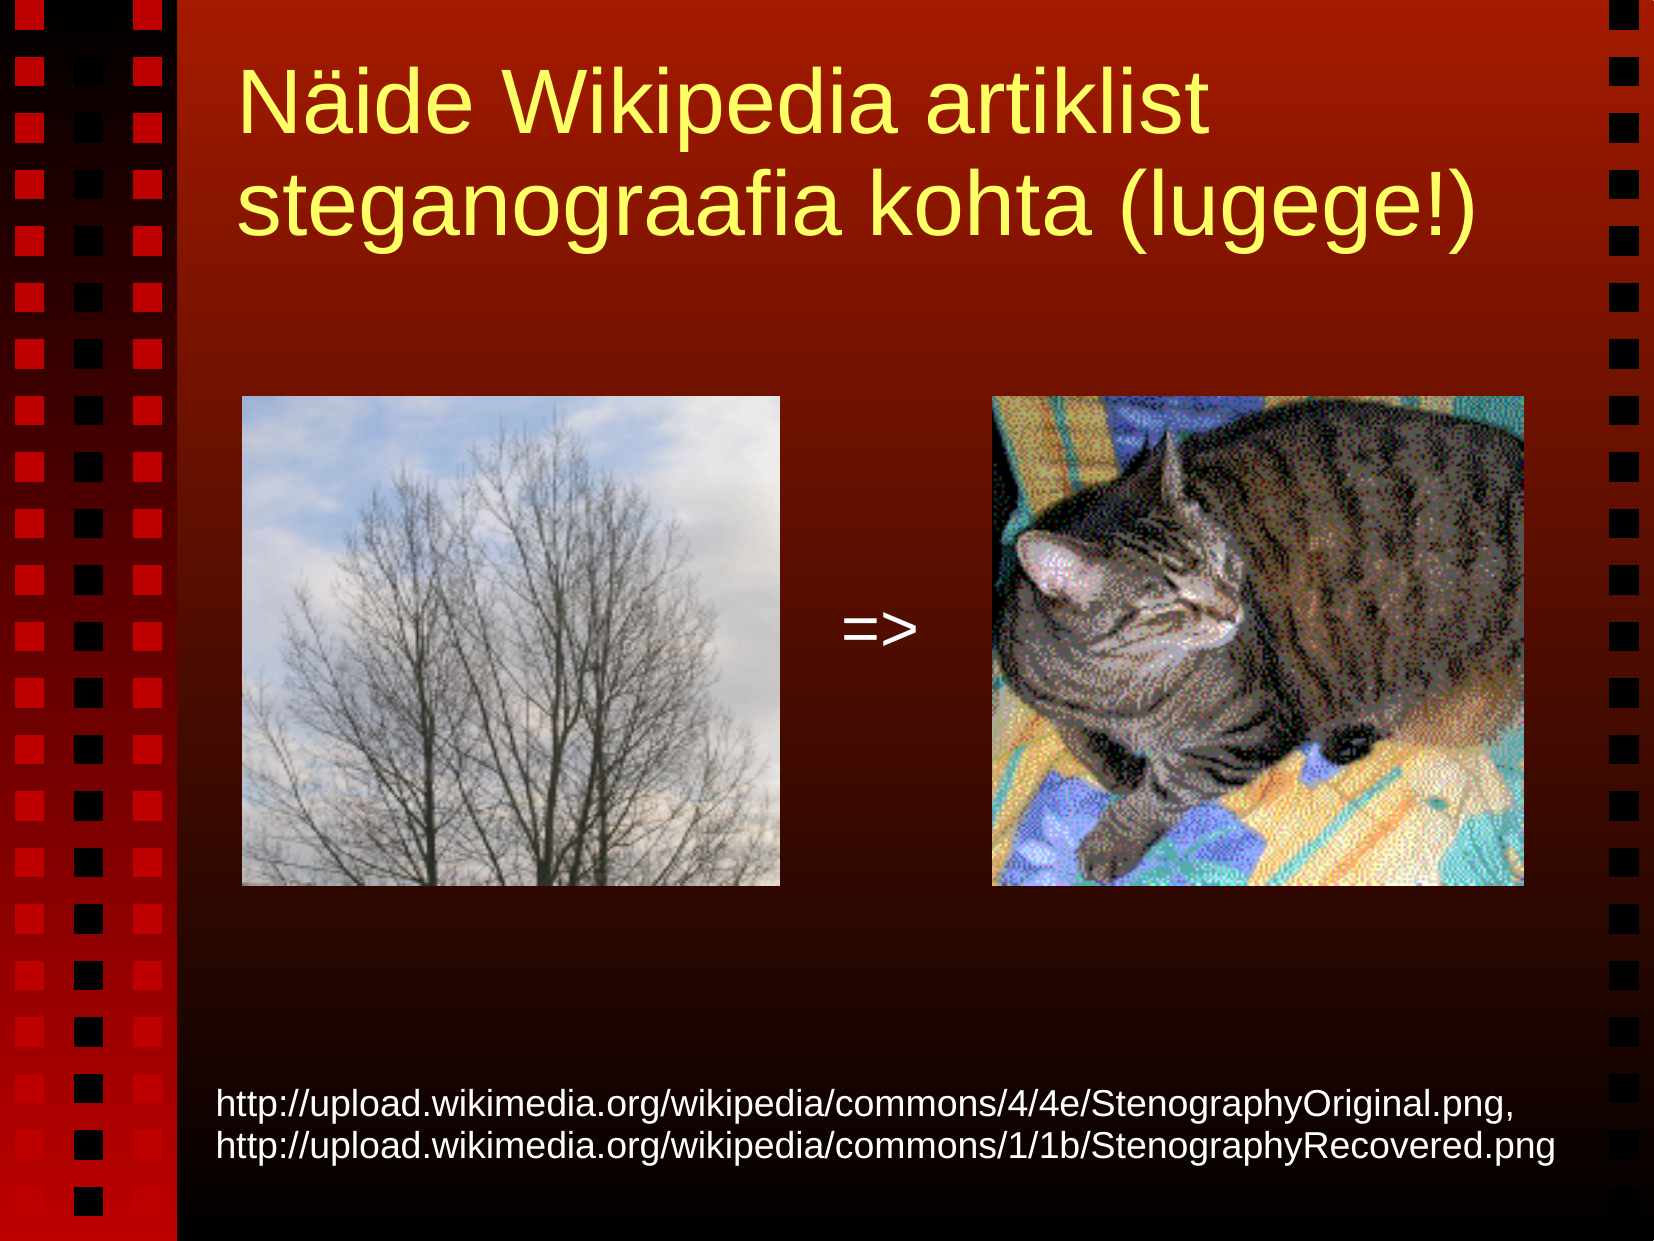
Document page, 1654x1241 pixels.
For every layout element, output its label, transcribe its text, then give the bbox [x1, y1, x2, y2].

picture [992, 396, 1524, 886]
text_box http://upload.wikimedia.org/wikipedia/commons/4/4e/StenographyOriginal.png, http://upload.wikimedia.org/wikipedia/commons/1/1b/StenographyRecovered.png [200, 1074, 1619, 1174]
text_box => [826, 583, 957, 674]
title Näide Wikipedia artiklist steganograafia kohta (lugege!) [236, 49, 1571, 257]
picture [242, 396, 780, 886]
